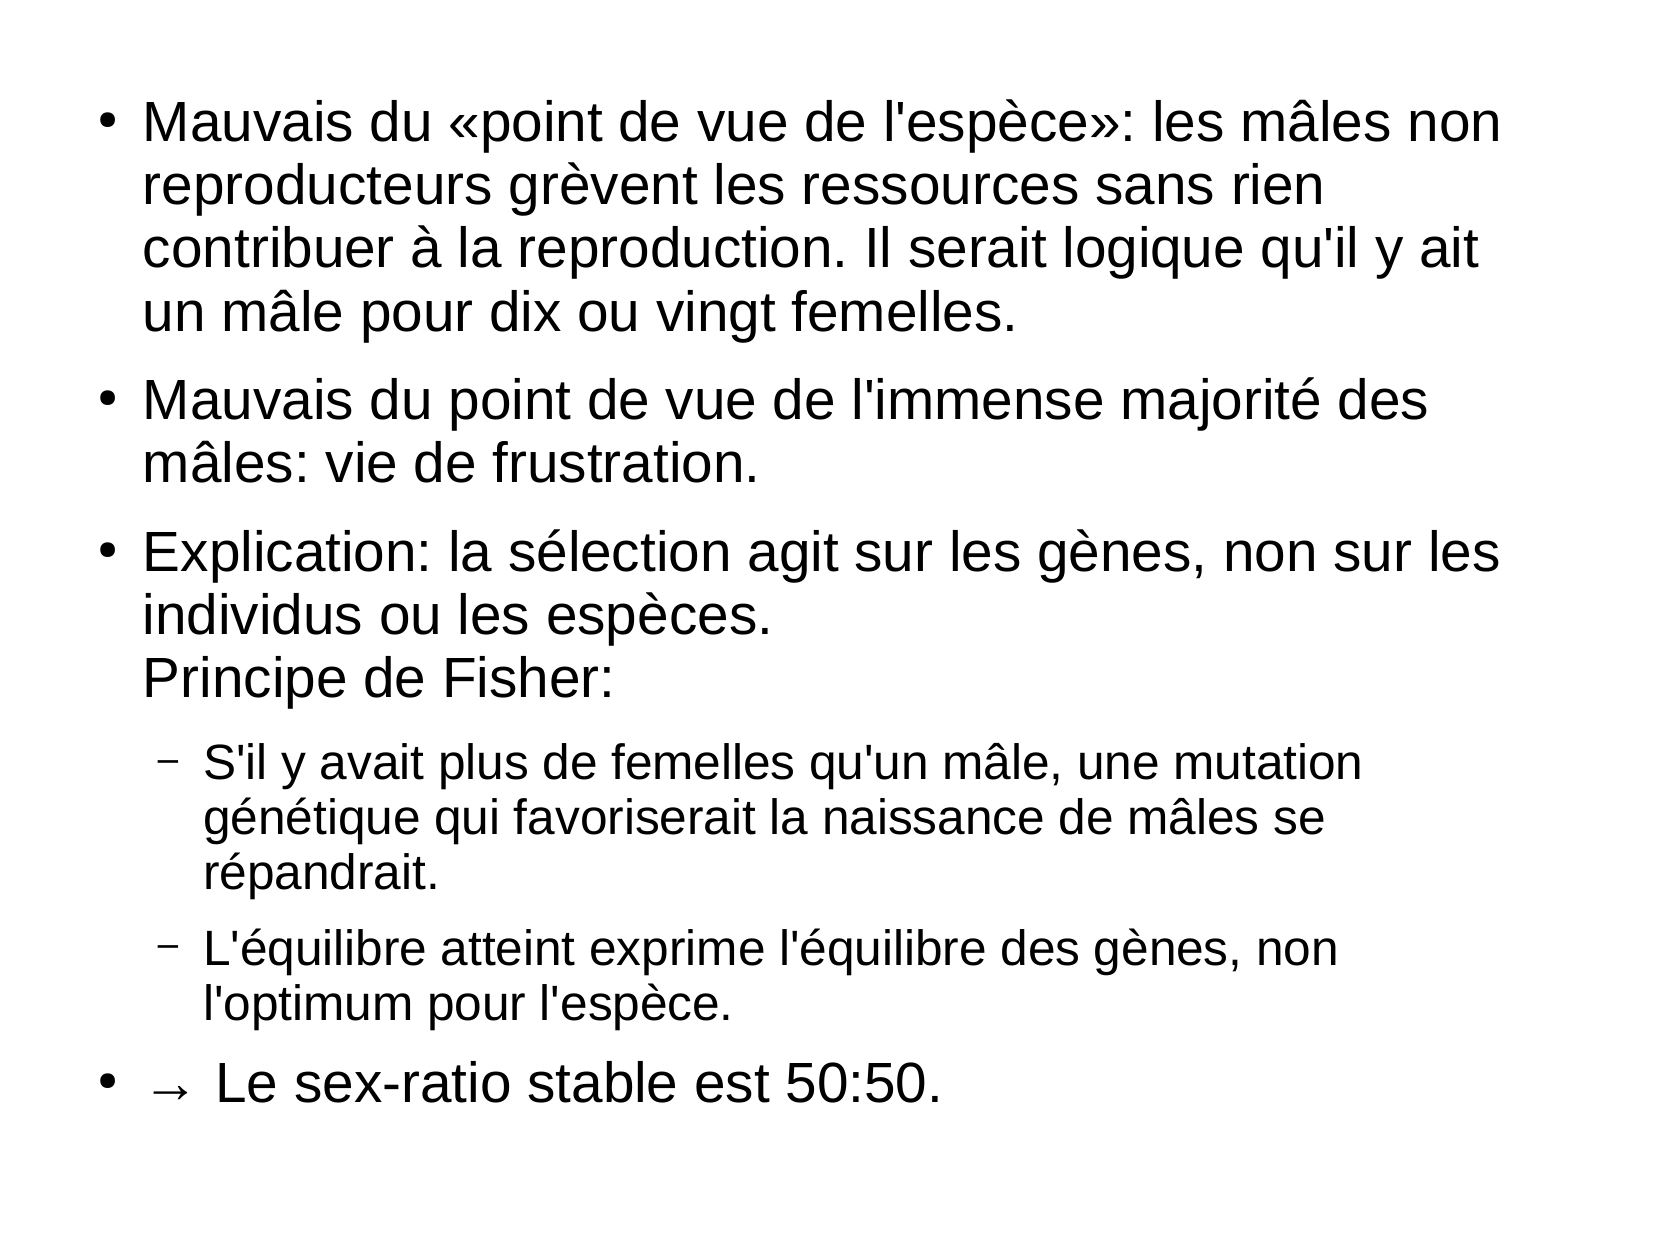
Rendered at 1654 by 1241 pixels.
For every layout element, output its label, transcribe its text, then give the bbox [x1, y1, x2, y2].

list Mauvais du «point de vue de l'espèce»: les mâles non reproducteurs grèvent les ressources sans rien contribuer à la reproduction. Il serait logique qu'il y ait un mâle pour dix ou vingt femelles. Mauvais du point de vue de l'immense majorité des mâles: vie de frustration. Explication: la sélection agit sur les gènes, non sur les individus ou les espèces. Principe de Fisher: S'il y avait plus de femelles qu'un mâle, une mutation génétique qui favoriserait la naissance de mâles se répandrait. L'équilibre atteint exprime l'équilibre des gènes, non l'optimum pour l'espèce. → Le sex-ratio stable est 50:50. [82, 90, 1538, 1126]
